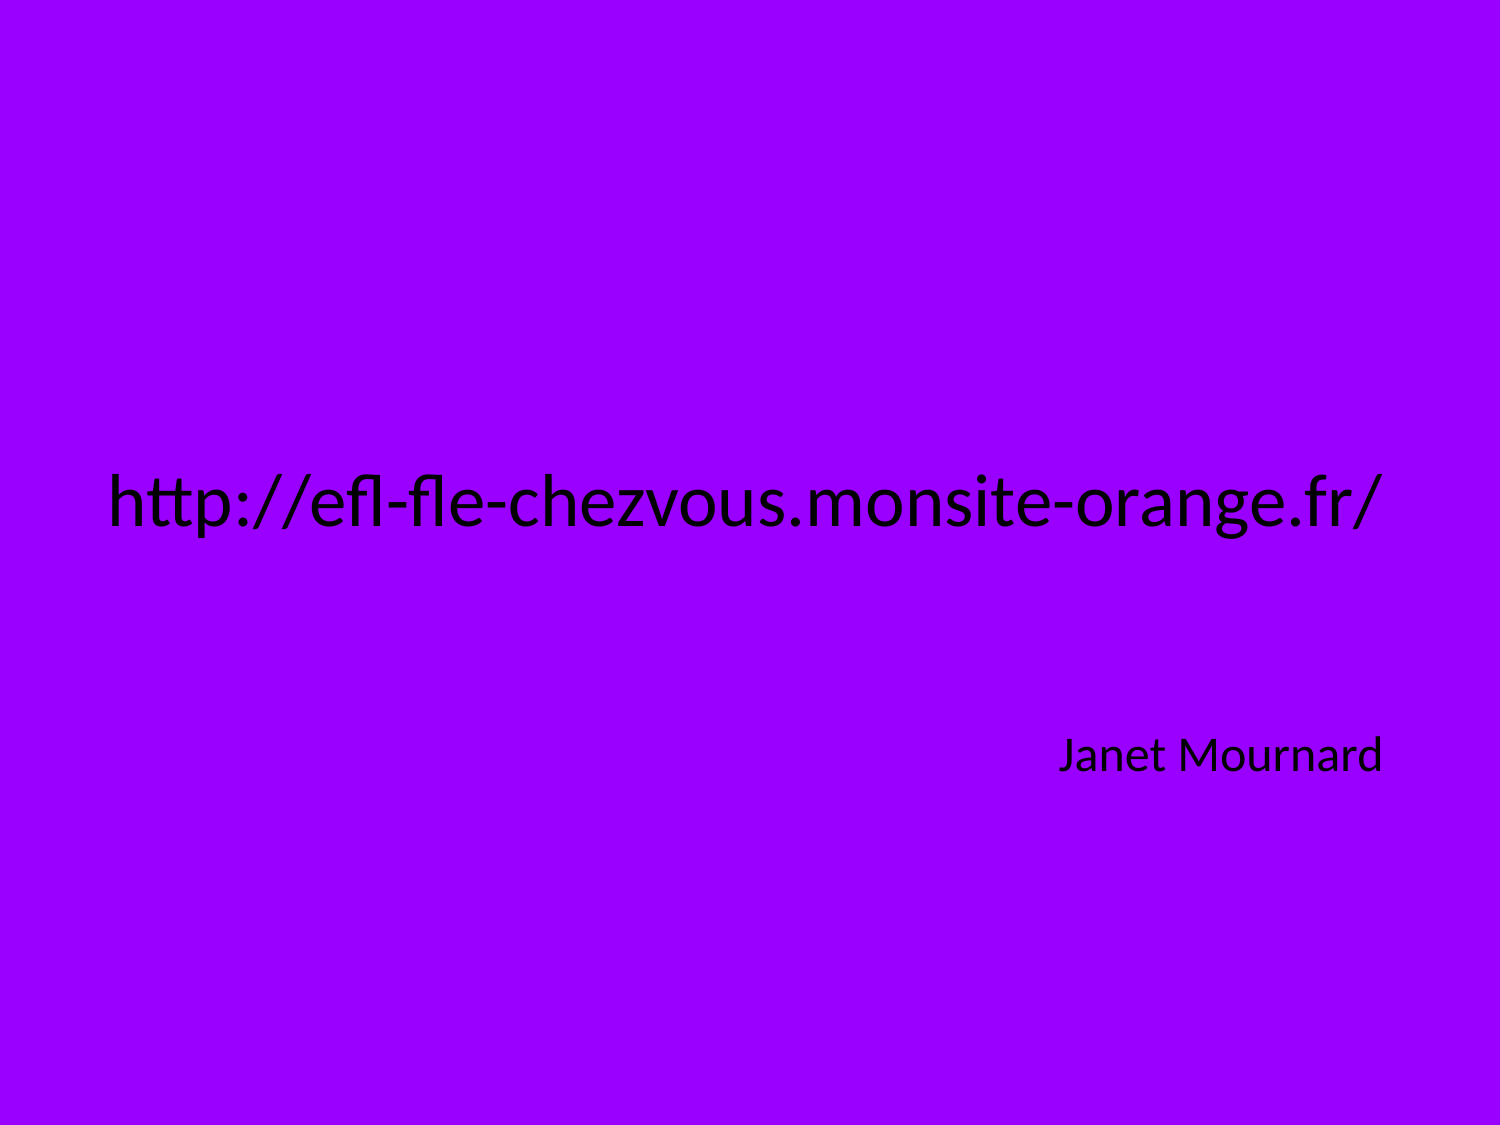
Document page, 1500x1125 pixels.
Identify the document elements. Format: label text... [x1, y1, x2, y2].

text_box http://efl-fle-chezvous.monsite-orange.fr/ Janet Mournard [93, 444, 1399, 790]
